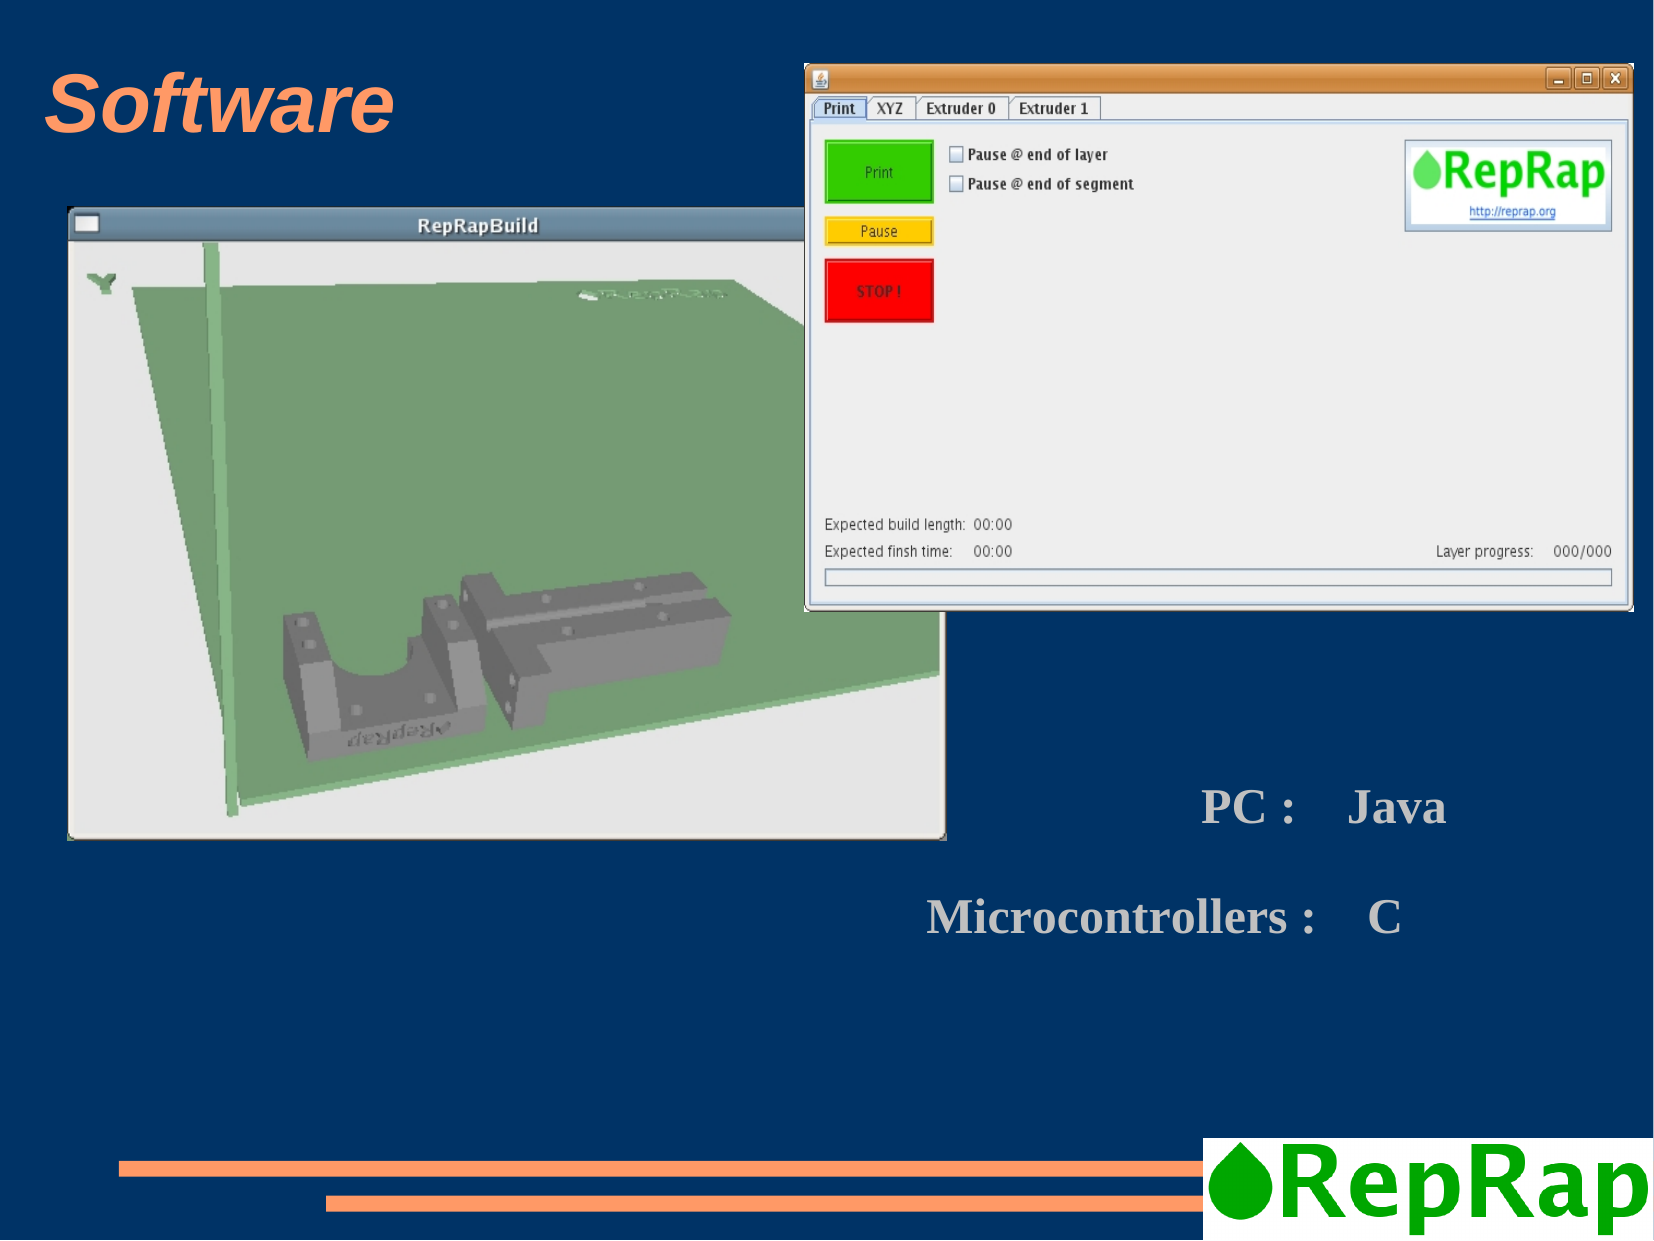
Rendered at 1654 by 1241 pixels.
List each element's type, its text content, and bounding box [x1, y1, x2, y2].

title Software [44, 0, 1574, 208]
text_box PC : Java Microcontrollers : C [926, 778, 1654, 1103]
picture [1203, 1138, 1654, 1241]
picture [67, 63, 1634, 842]
